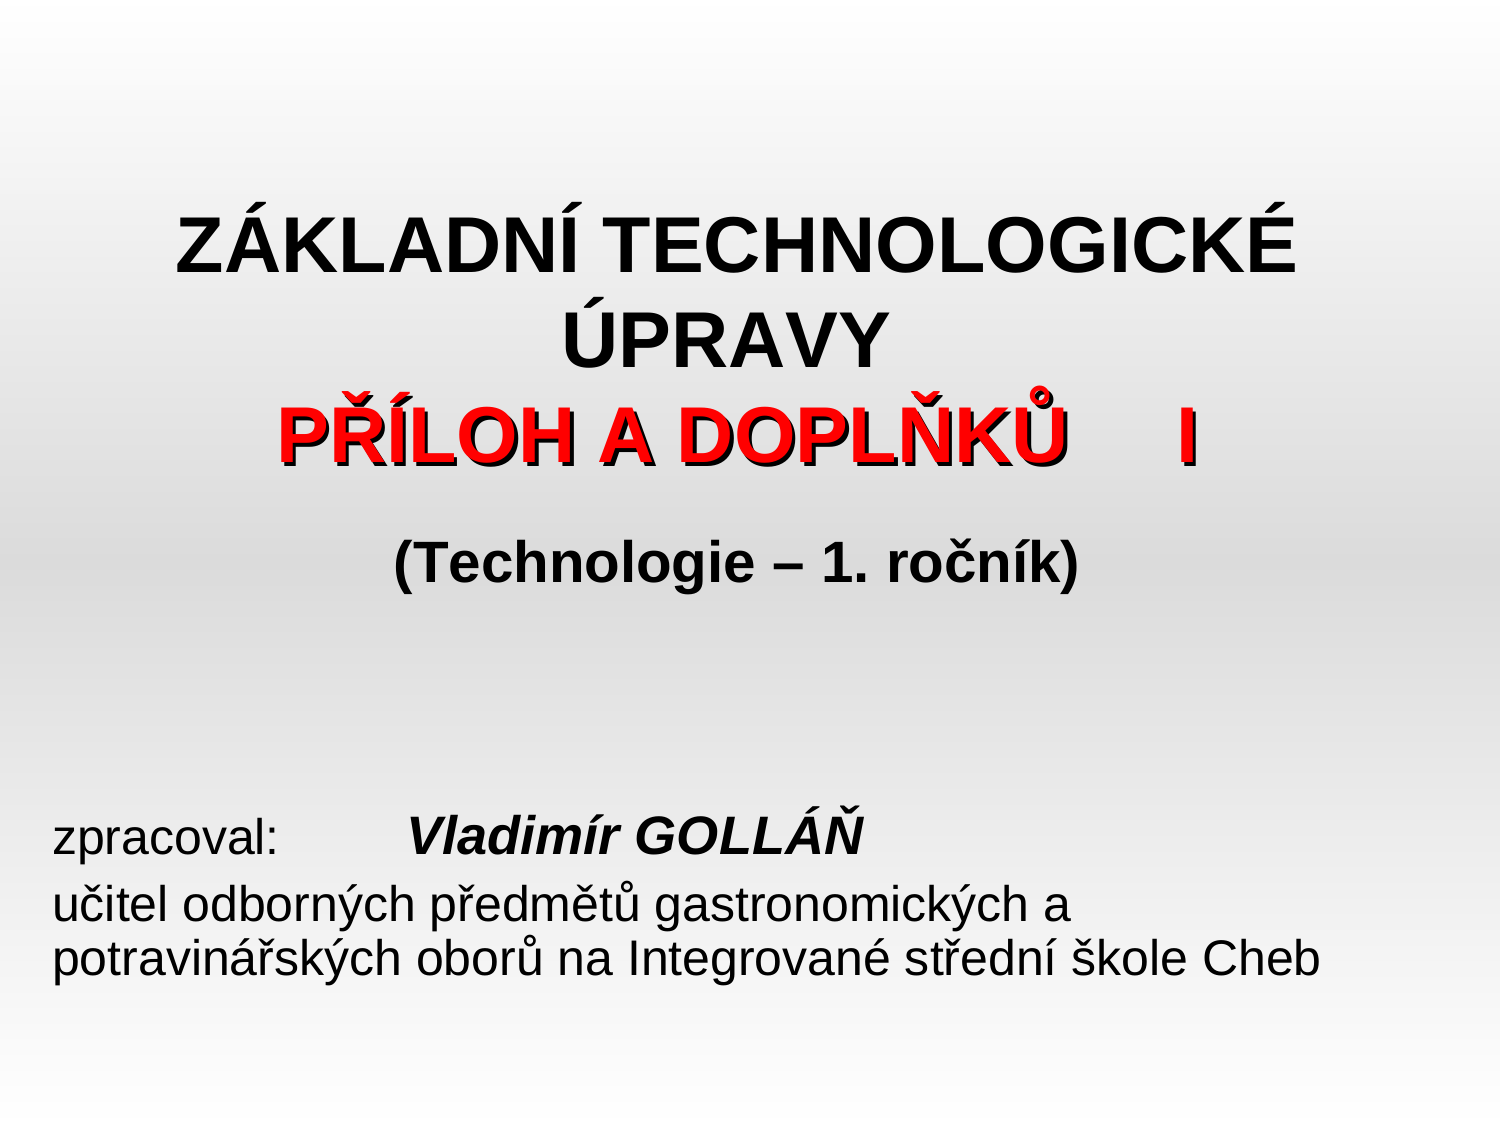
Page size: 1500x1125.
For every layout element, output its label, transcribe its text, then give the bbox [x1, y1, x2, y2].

subtitle zpracoval: Vladimír GOLLÁŇ učitel odborných předmětů gastronomických a potravinářských oborů na Integrované střední škole Cheb [37, 800, 1425, 1013]
title ZÁKLADNÍ TECHNOLOGICKÉ ÚPRAVY PŘÍLOH A DOPLŇKŮ I (Technologie – 1. ročník) [99, 174, 1375, 613]
